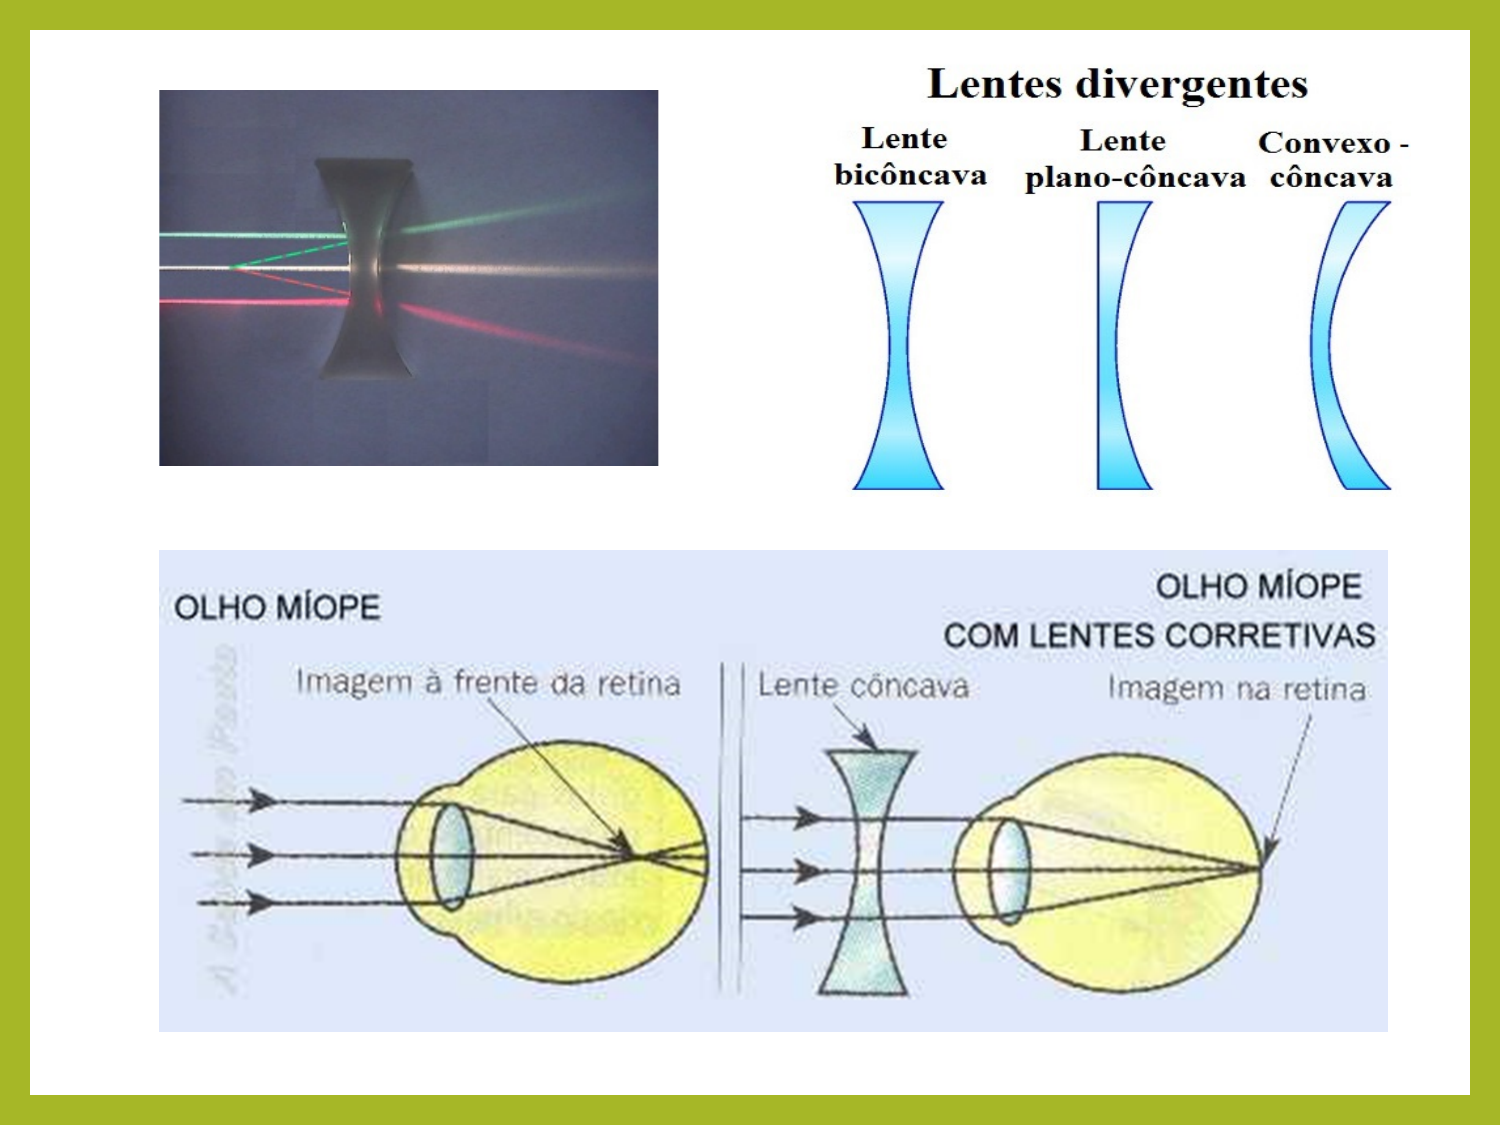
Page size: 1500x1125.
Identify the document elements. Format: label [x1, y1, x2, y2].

picture [809, 59, 1411, 497]
picture [159, 90, 659, 466]
picture [159, 550, 1388, 1032]
